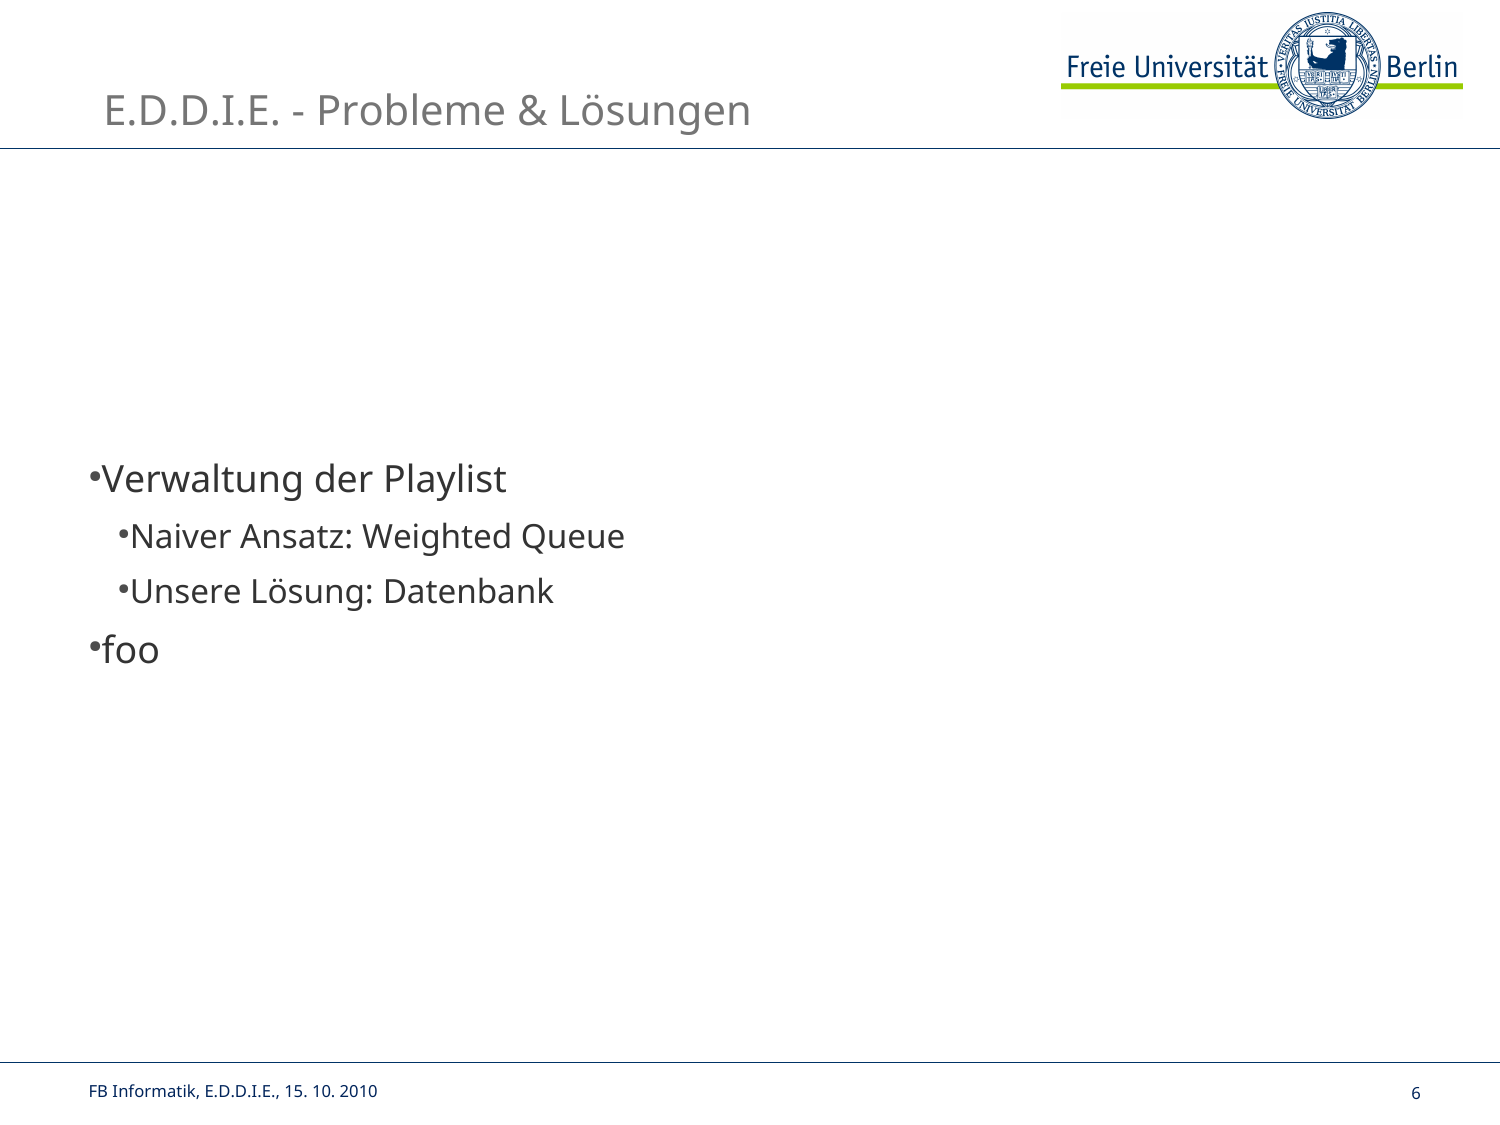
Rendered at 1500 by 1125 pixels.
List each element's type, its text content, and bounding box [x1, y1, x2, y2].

title E.D.D.I.E. - Probleme & Lösungen [88, 83, 1276, 142]
picture [1061, 12, 1463, 119]
subtitle Verwaltung der Playlist Naiver Ansatz: Weighted Queue Unsere Lösung: Datenbank foo [88, 196, 1459, 924]
